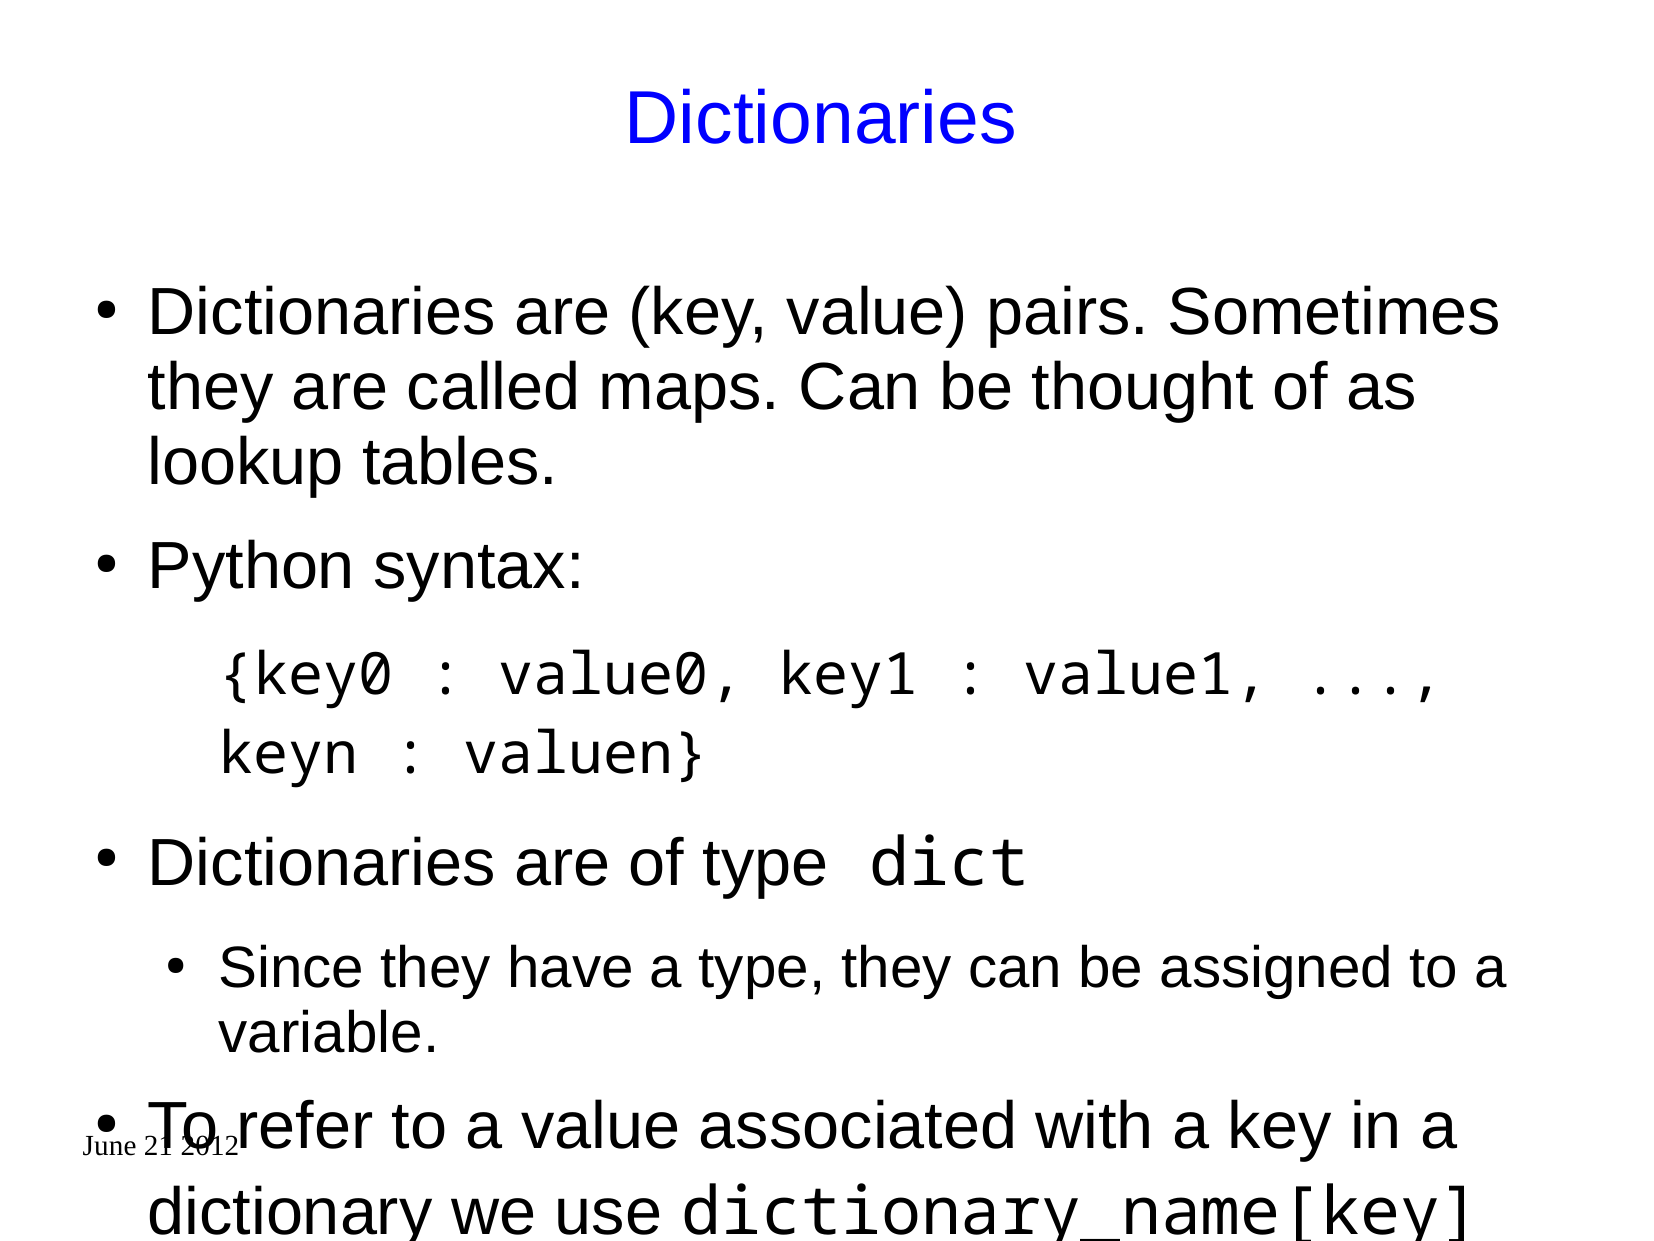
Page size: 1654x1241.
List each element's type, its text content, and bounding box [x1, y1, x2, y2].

list Dictionaries are (key, value) pairs. Sometimes they are called maps. Can be thought of as lookup tables. Python syntax: {key0 : value0, key1 : value1, ..., keyn : valuen} Dictionaries are of type dict Since they have a type, they can be assigned to a variable. To refer to a value associated with a key in a dictionary we use dictionary_name[key] [76, 274, 1565, 1183]
title Dictionaries [76, 58, 1565, 178]
